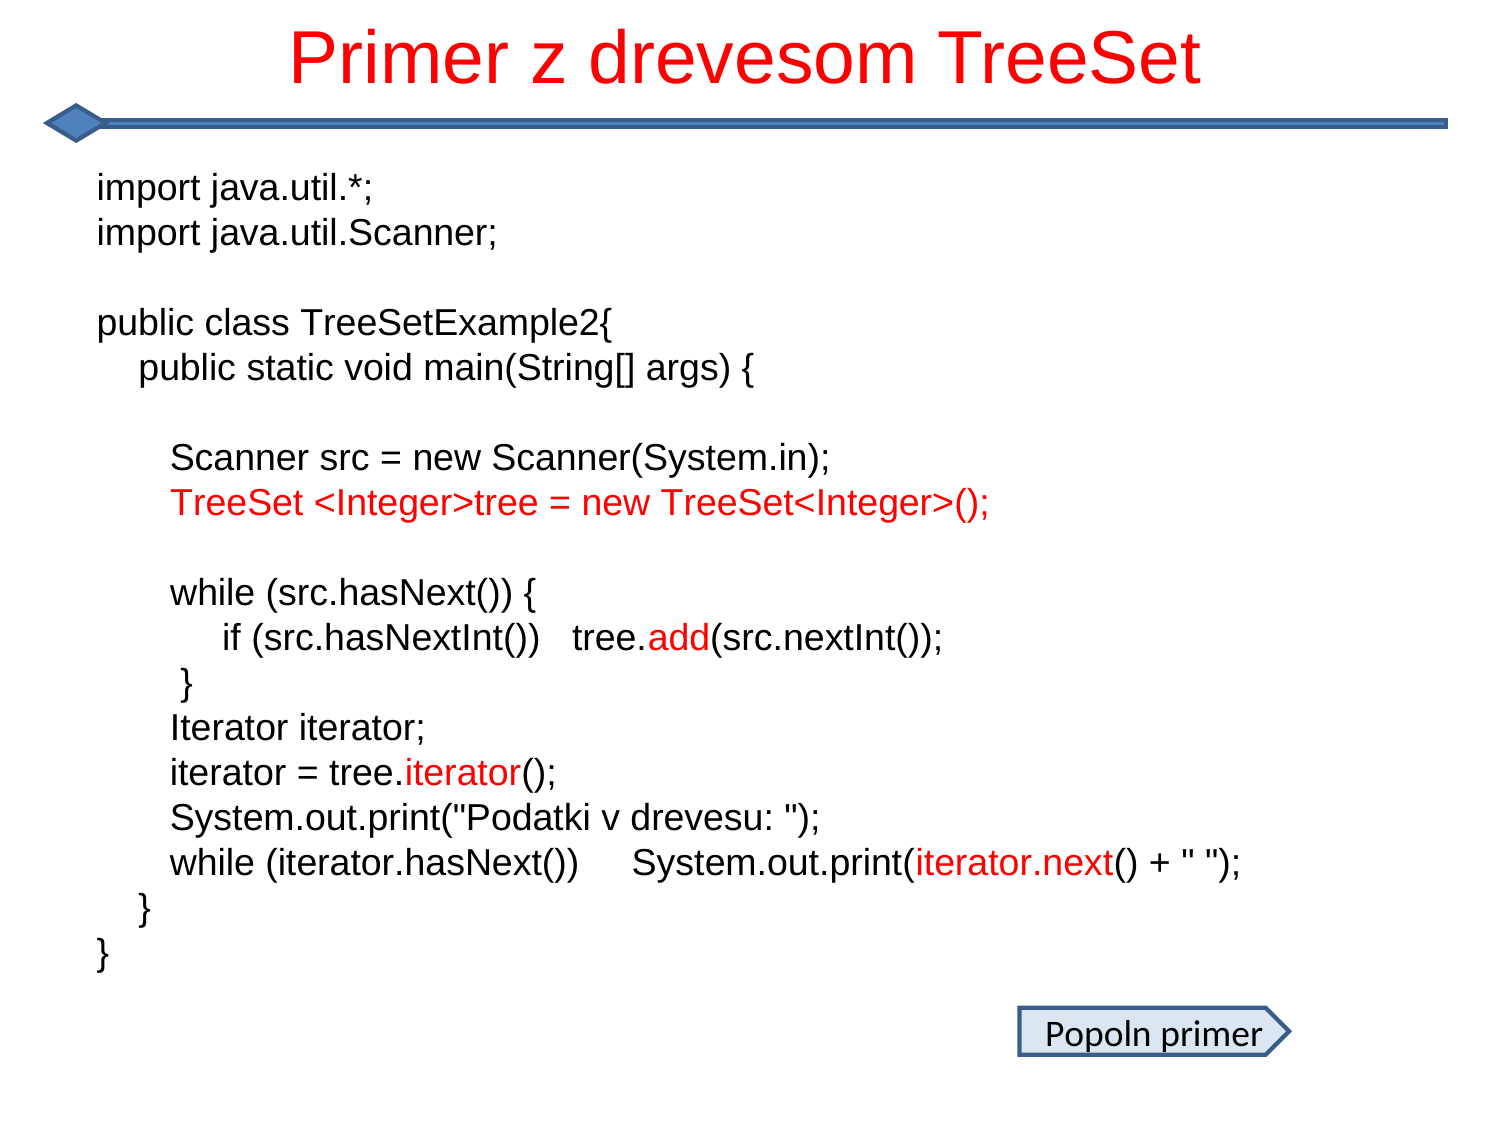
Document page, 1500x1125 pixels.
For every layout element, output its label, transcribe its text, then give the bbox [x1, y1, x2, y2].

text_box import java.util.*; import java.util.Scanner; public class TreeSetExample2{ public static void main(String[] args) { Scanner src = new Scanner(System.in); TreeSet <Integer>tree = new TreeSet<Integer>(); while (src.hasNext()) { if (src.hasNextInt()) tree.add(src.nextInt()); } Iterator iterator; iterator = tree.iterator(); System.out.print("Podatki v drevesu: "); while (iterator.hasNext()) System.out.print(iterator.next() + " "); } } [81, 155, 1442, 982]
text_box Popoln primer [1019, 1007, 1290, 1055]
title Primer z drevesom TreeSet [70, 0, 1421, 108]
